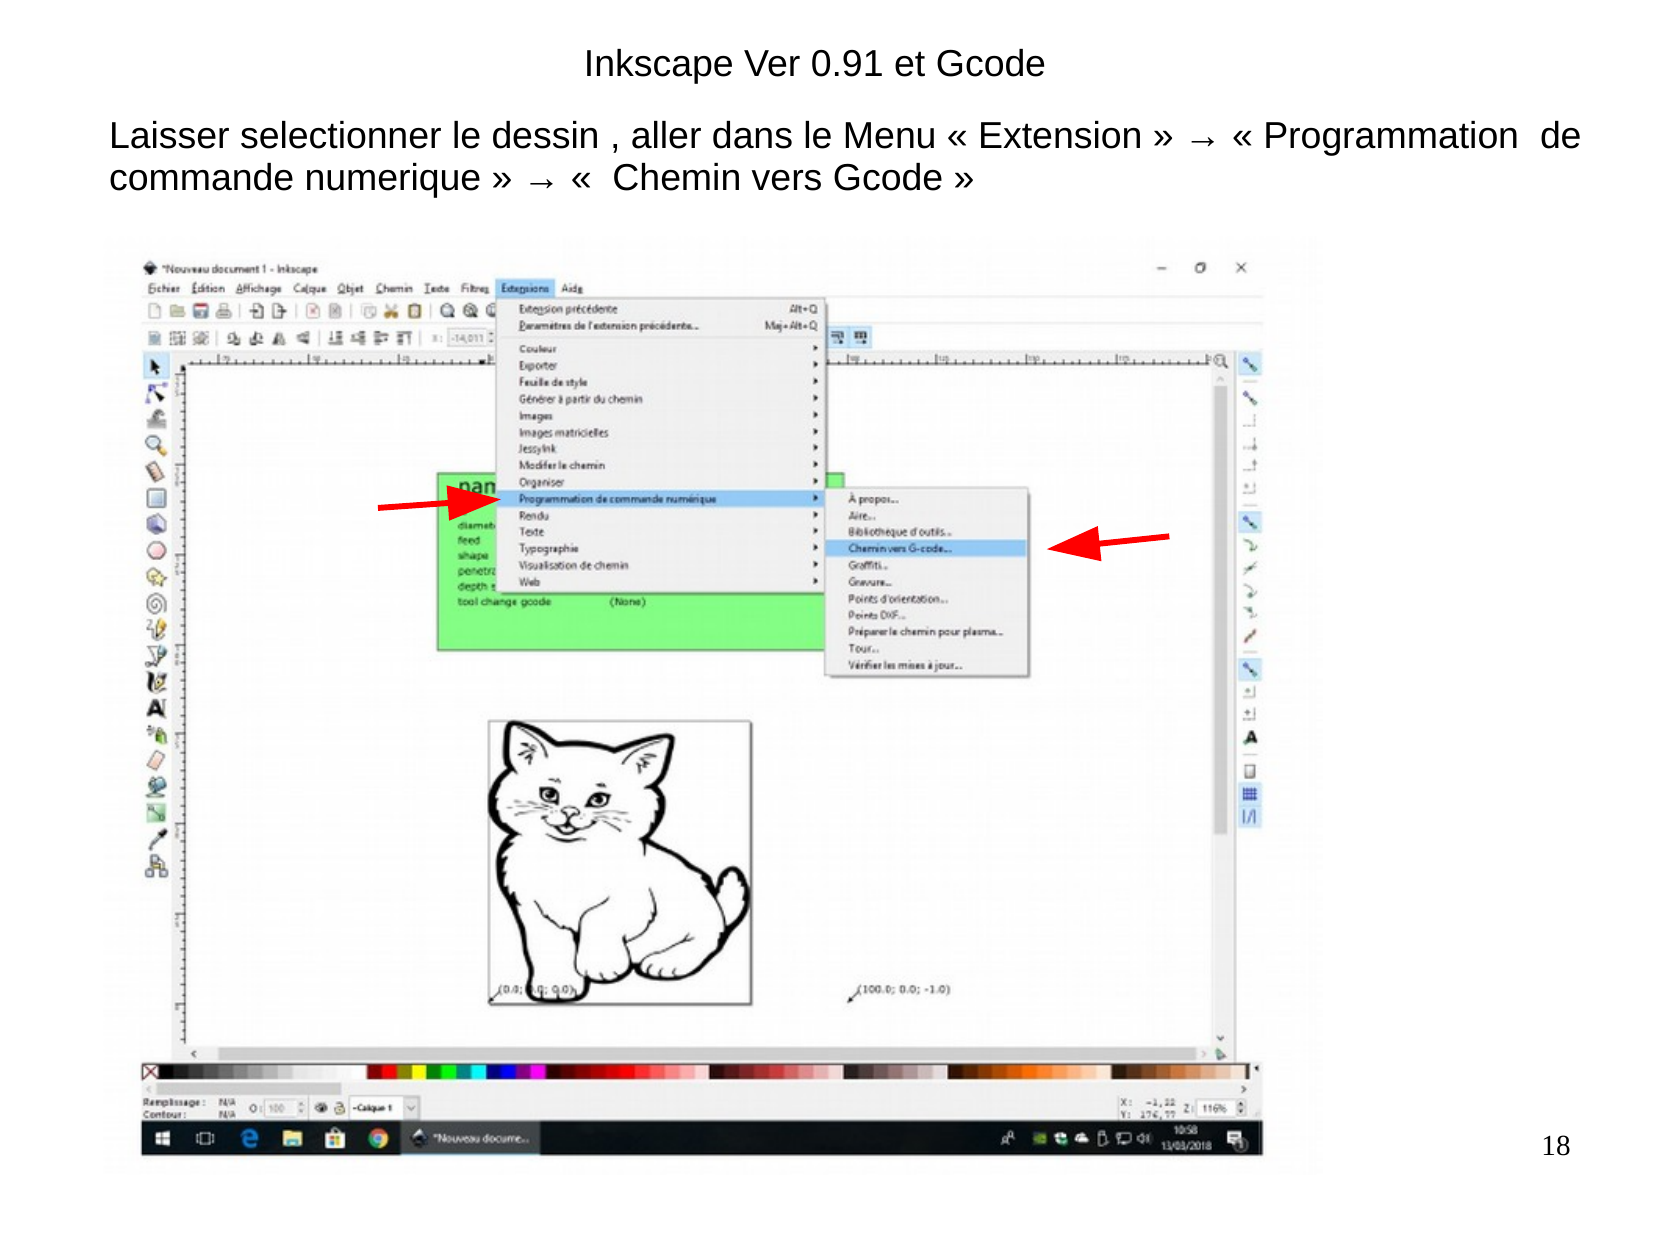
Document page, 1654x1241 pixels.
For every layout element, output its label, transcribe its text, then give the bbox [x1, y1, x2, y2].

picture [103, 236, 1323, 1175]
text_box Inkscape Ver 0.91 et Gcode [106, 35, 1524, 93]
text_box Laisser selectionner le dessin , aller dans le Menu « Extension » → « Programmation de commande numerique » → « Chemin vers Gcode » [94, 107, 1630, 249]
